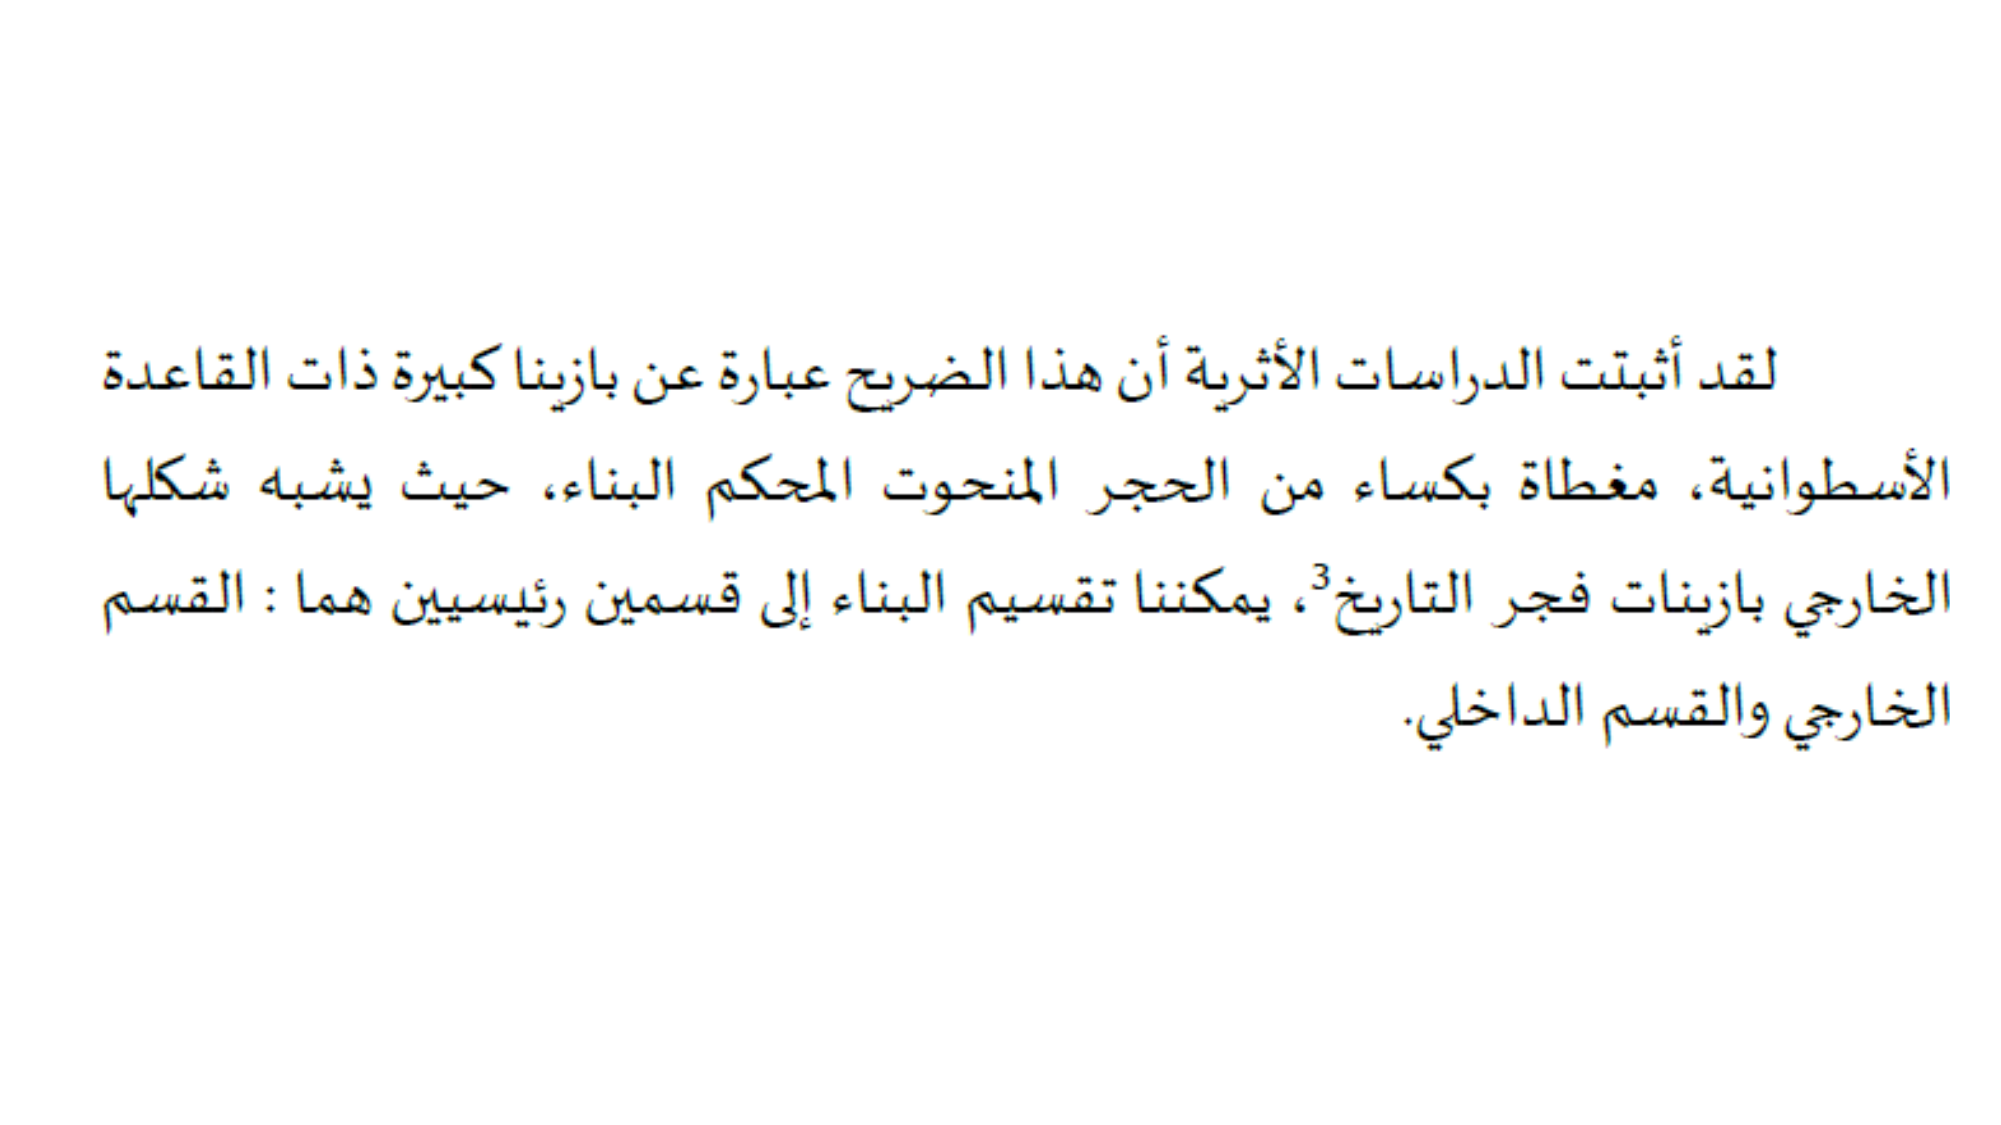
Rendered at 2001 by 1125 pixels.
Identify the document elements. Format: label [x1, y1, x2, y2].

picture [77, 331, 1951, 801]
